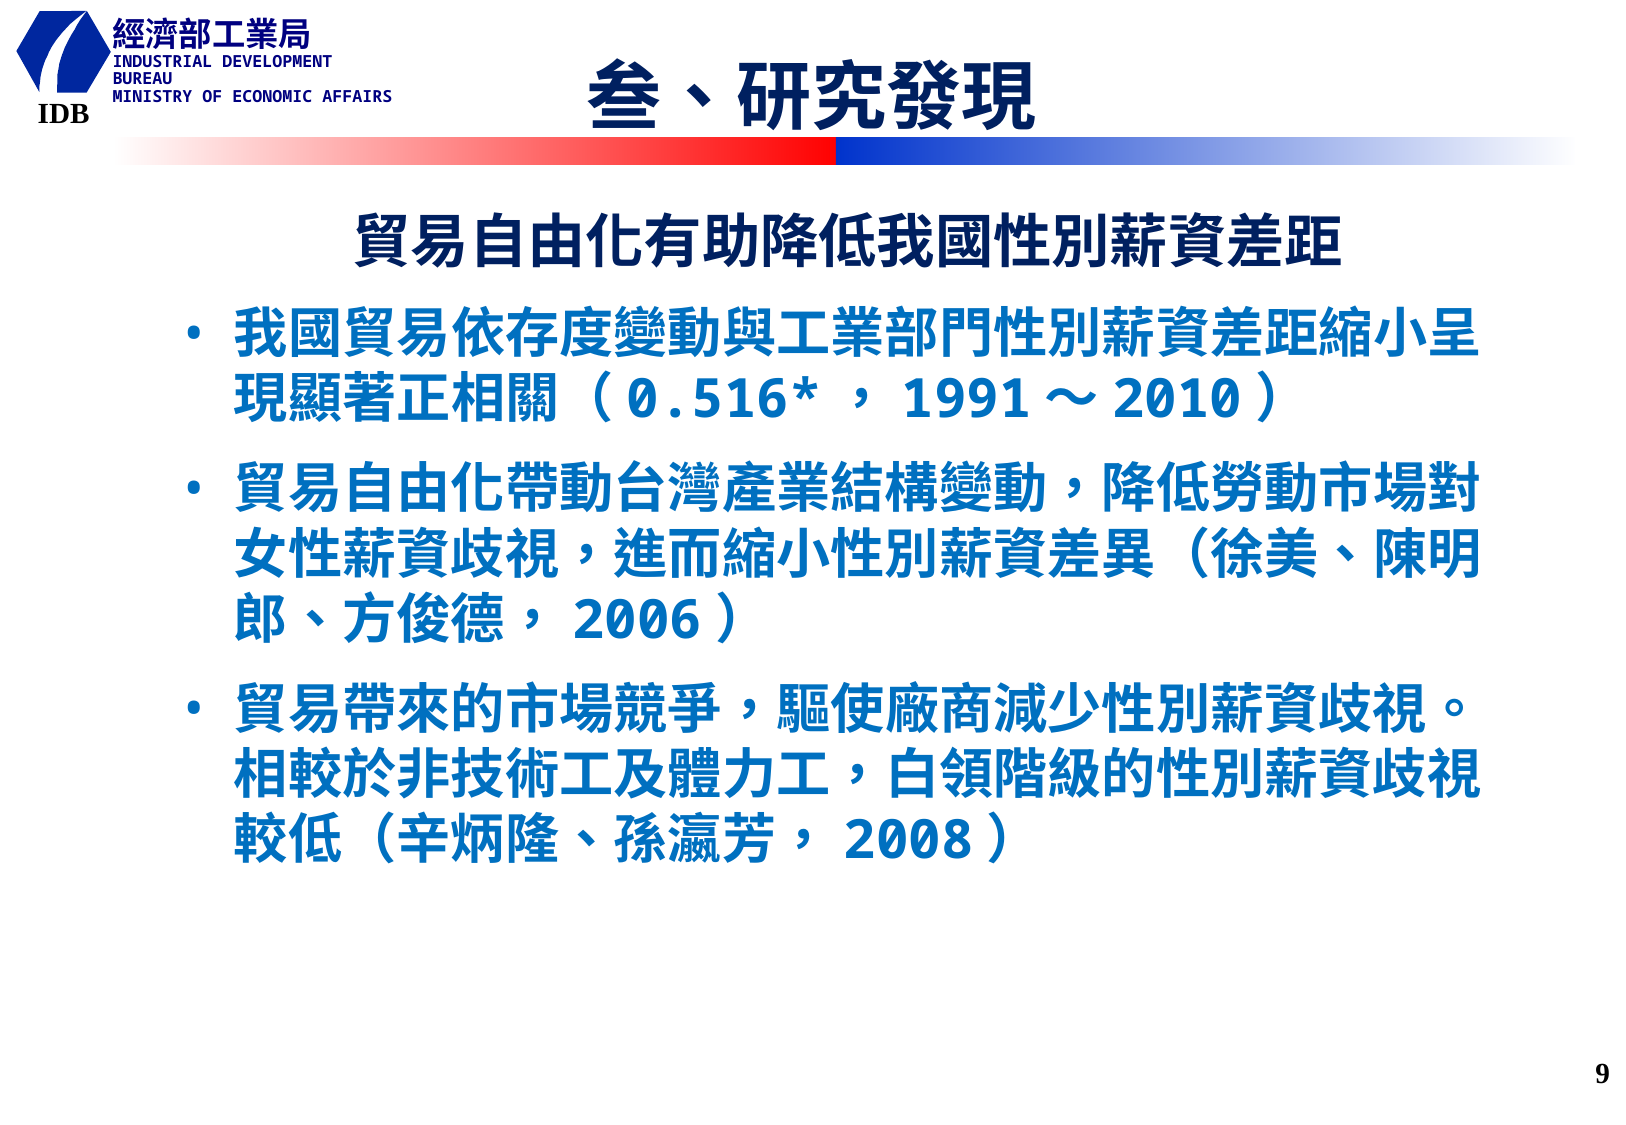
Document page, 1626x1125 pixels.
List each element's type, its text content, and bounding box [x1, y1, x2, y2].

list 貿易自由化有助降低我國性別薪資差距 我國貿易依存度變動與工業部門性別薪資差距縮小呈現顯著正相關（0.516*，1991～2010） 貿易自由化帶動台灣產業結構變動，降低勞動市場對女性薪資歧視，進而縮小性別薪資差異（徐美、陳明郎、方俊德，2006） 貿易帶來的市場競爭，驅使廠商減少性別薪資歧視。相較於非技術工及體力工，白領階級的性別薪資歧視較低（辛炳隆、孫瀛芳，2008） [162, 196, 1534, 1000]
title 叁、研究發現 [80, 0, 1543, 188]
text_box <編號> [1245, 1046, 1626, 1125]
